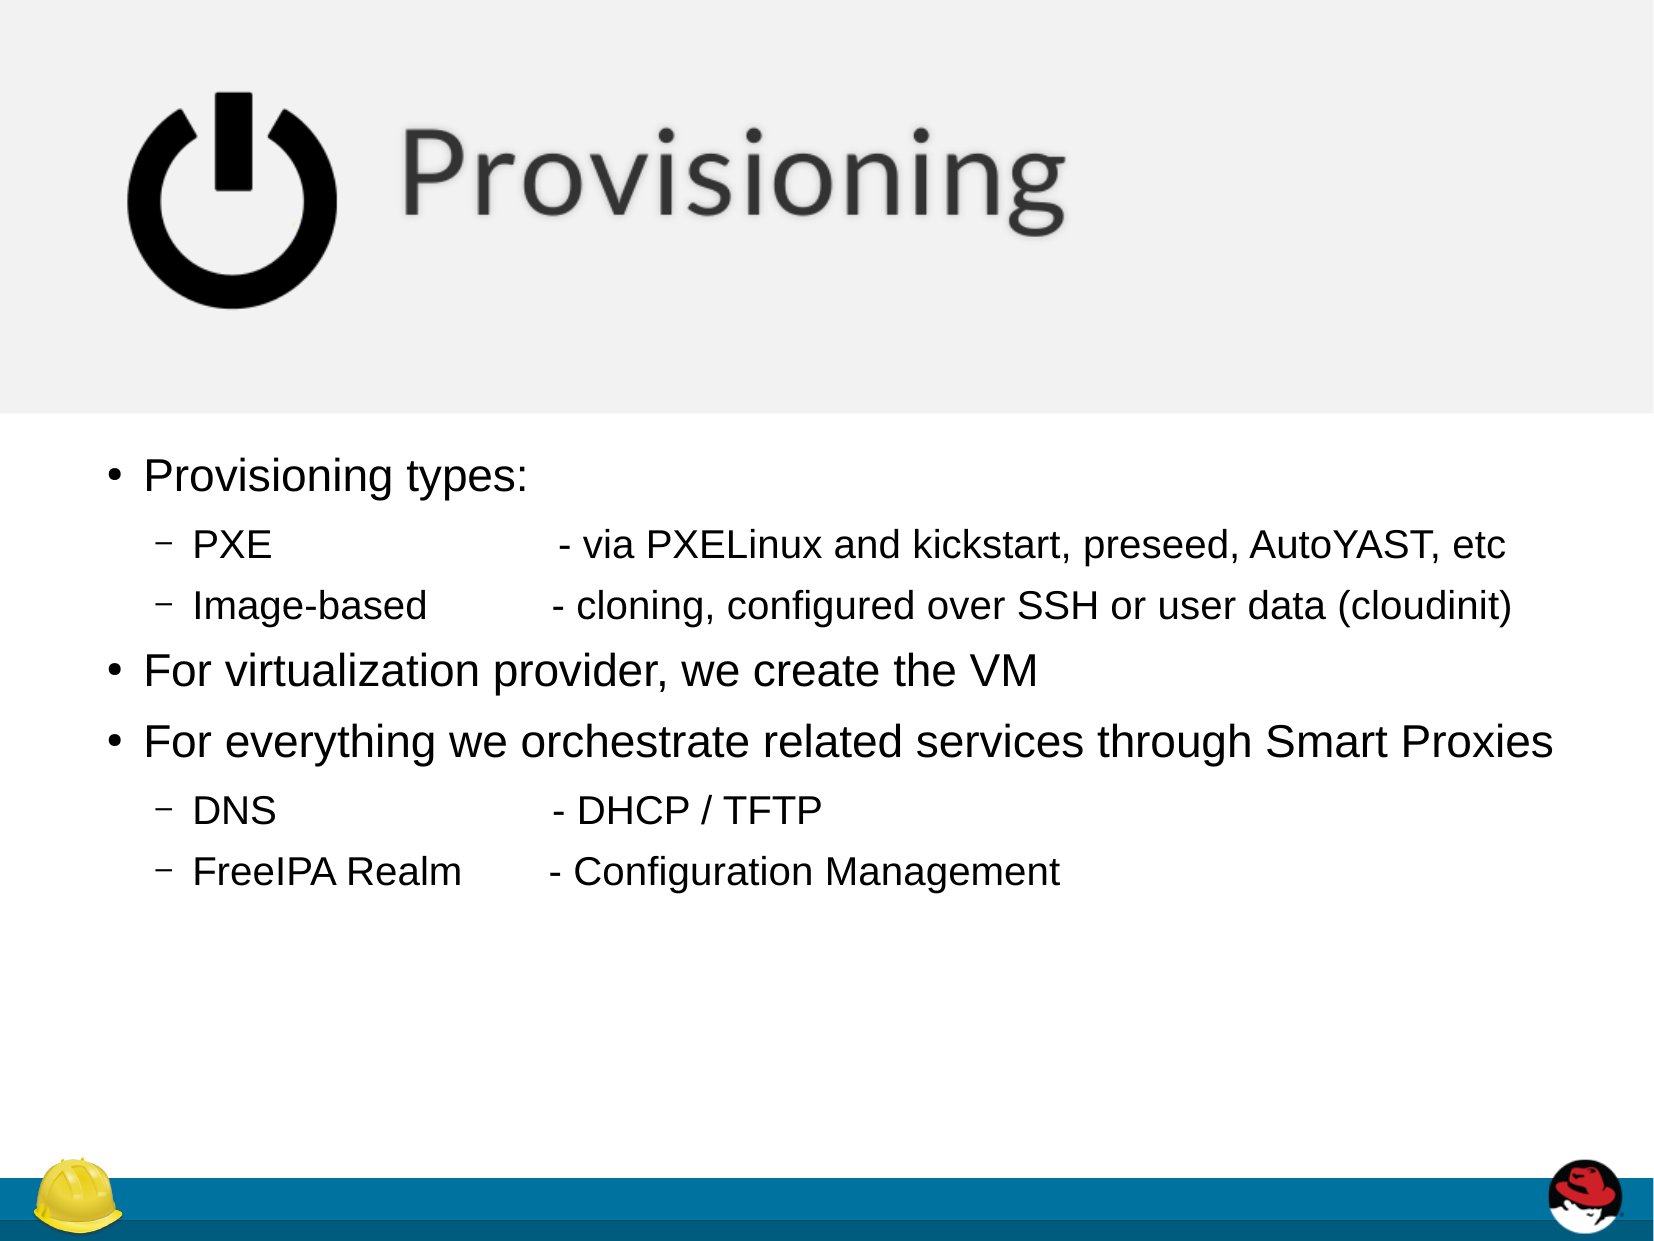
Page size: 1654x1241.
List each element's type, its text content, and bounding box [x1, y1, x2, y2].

list Provisioning types: PXE - via PXELinux and kickstart, preseed, AutoYAST, etc Image-based - cloning, configured over SSH or user data (cloudinit) For virtualization provider, we create the VM For everything we orchestrate related services through Smart Proxies DNS - DHCP / TFTP FreeIPA Realm - Configuration Management [94, 450, 1583, 934]
picture [23, 1145, 130, 1235]
text_box [0, 0, 1654, 414]
picture [76, 35, 1335, 376]
picture [1547, 1157, 1630, 1233]
